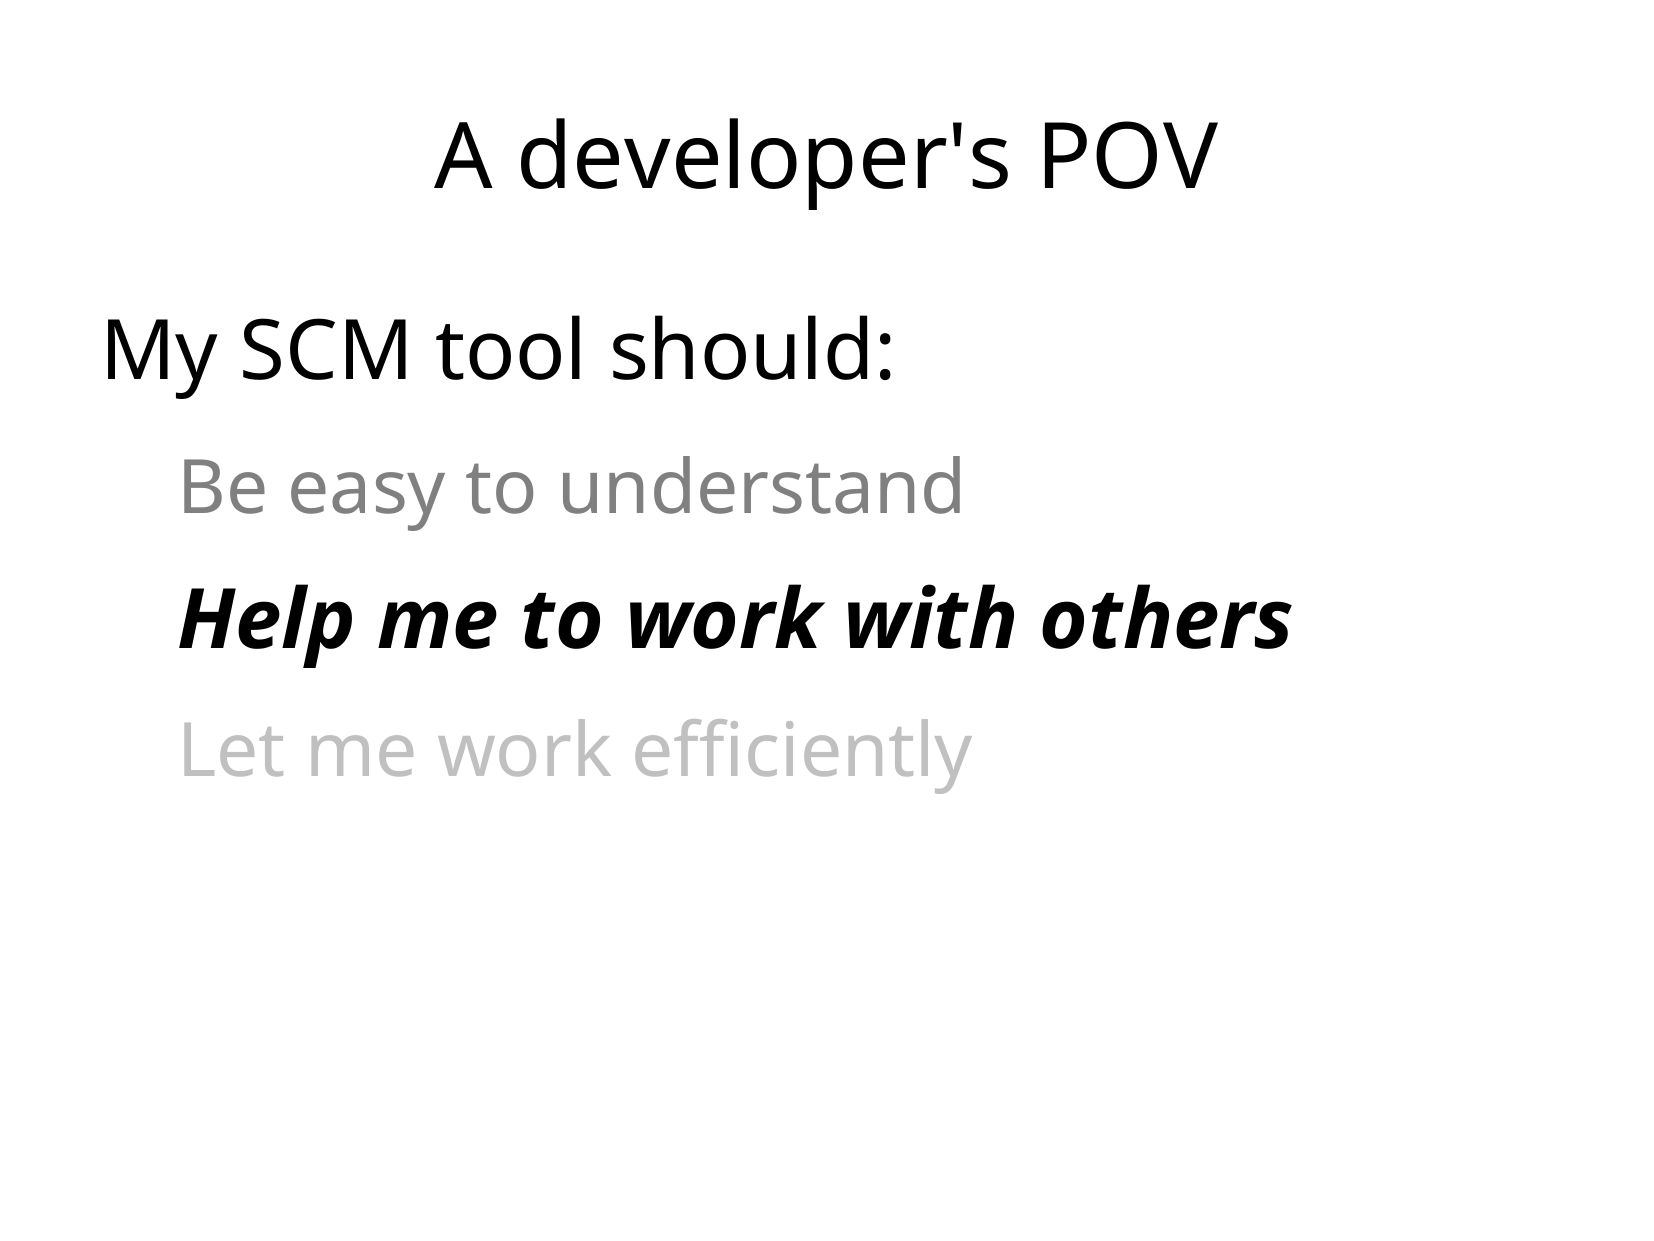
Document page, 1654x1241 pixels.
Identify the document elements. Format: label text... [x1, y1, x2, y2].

list My SCM tool should: Be easy to understand Help me to work with others Let me work efficiently [82, 290, 1571, 1109]
title A developer's POV [82, 49, 1571, 257]
